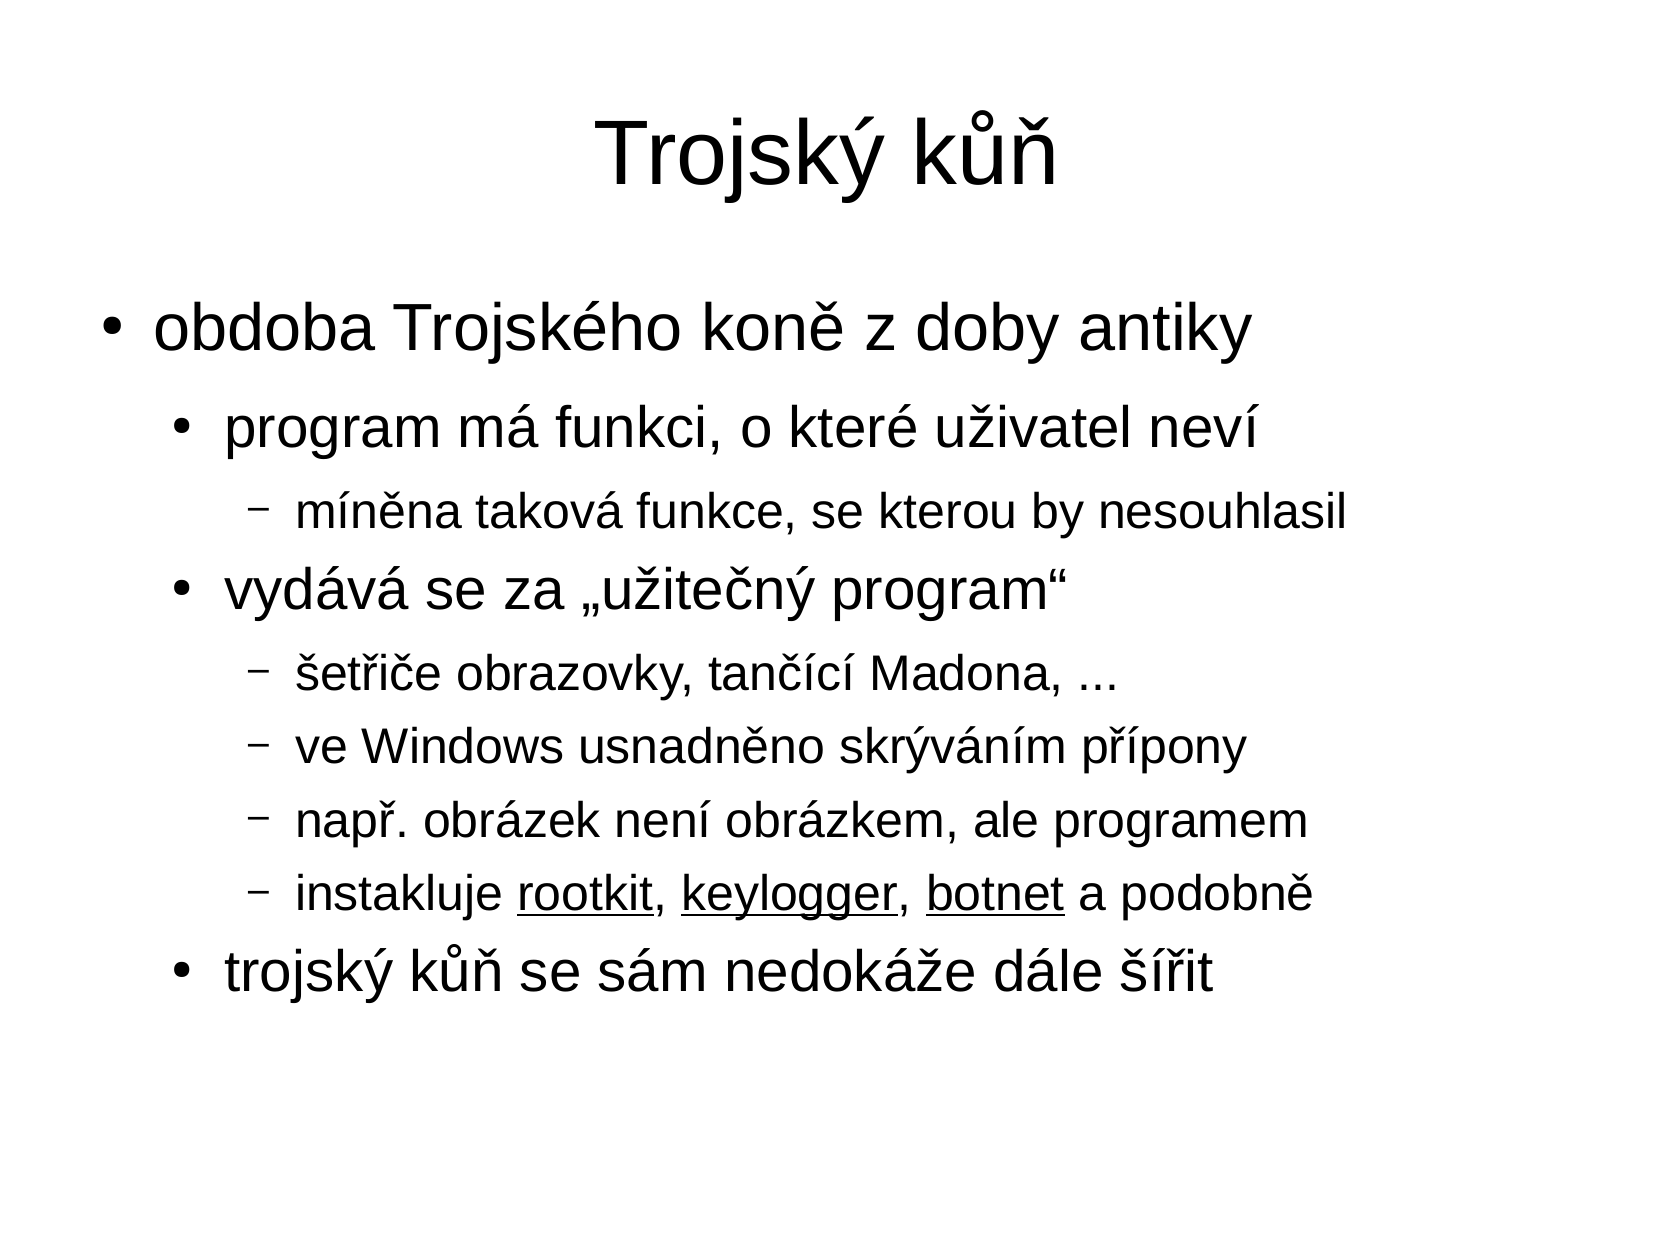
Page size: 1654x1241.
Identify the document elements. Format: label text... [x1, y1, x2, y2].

title Trojský kůň [82, 49, 1571, 257]
list obdoba Trojského koně z doby antiky program má funkci, o které uživatel neví míněna taková funkce, se kterou by nesouhlasil vydává se za „užitečný program“ šetřiče obrazovky, tančící Madona, ... ve Windows usnadněno skrýváním přípony např. obrázek není obrázkem, ale programem instakluje rootkit, keylogger, botnet a podobně trojský kůň se sám nedokáže dále šířit [82, 290, 1571, 1109]
